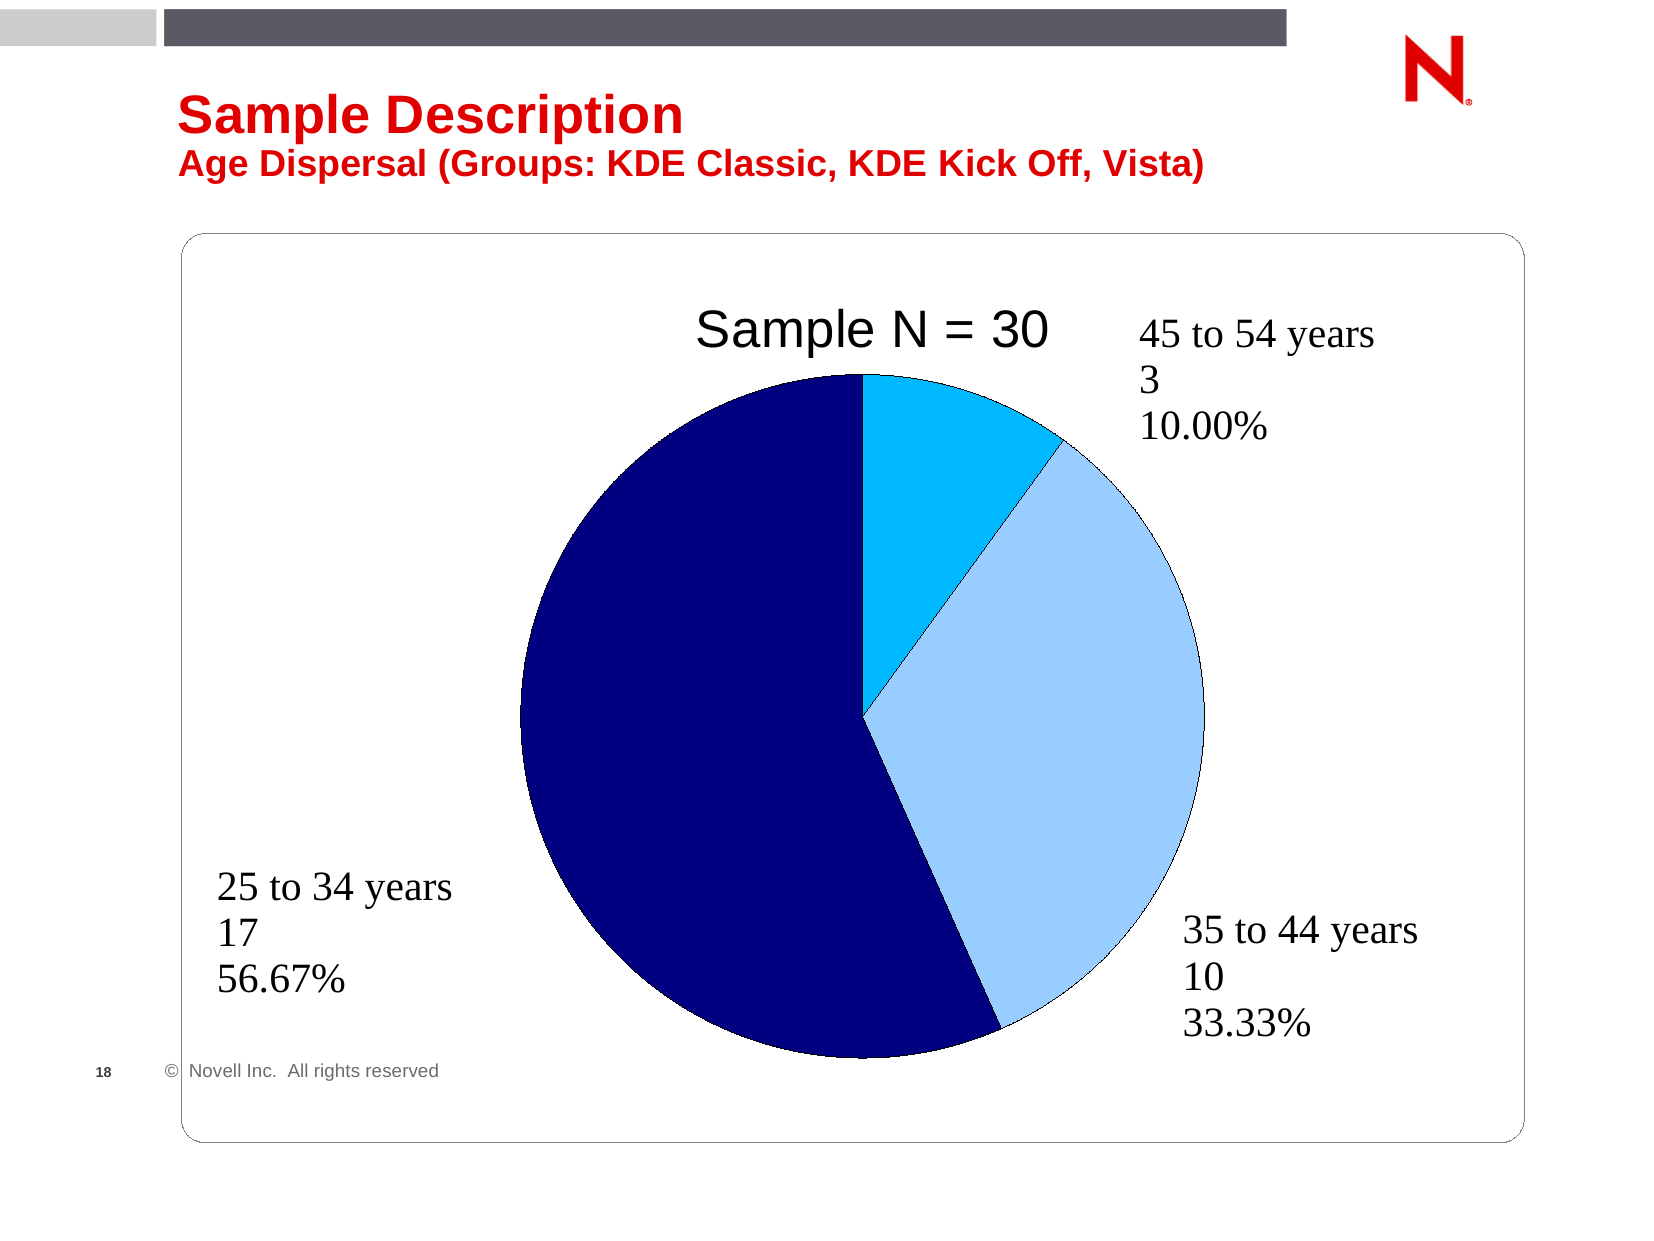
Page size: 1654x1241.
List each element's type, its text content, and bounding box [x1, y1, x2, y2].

text_box 45 to 54 years 3 10.00% [1139, 309, 1454, 463]
chart [466, 267, 1259, 1075]
text_box 25 to 34 years 17 56.67% [216, 863, 532, 1017]
text_box 35 to 44 years 10 33.33% [1182, 906, 1498, 1060]
title Sample Description Age Dispersal (Groups: KDE Classic, KDE Kick Off, Vista) [177, 46, 1525, 226]
picture [1403, 32, 1473, 46]
